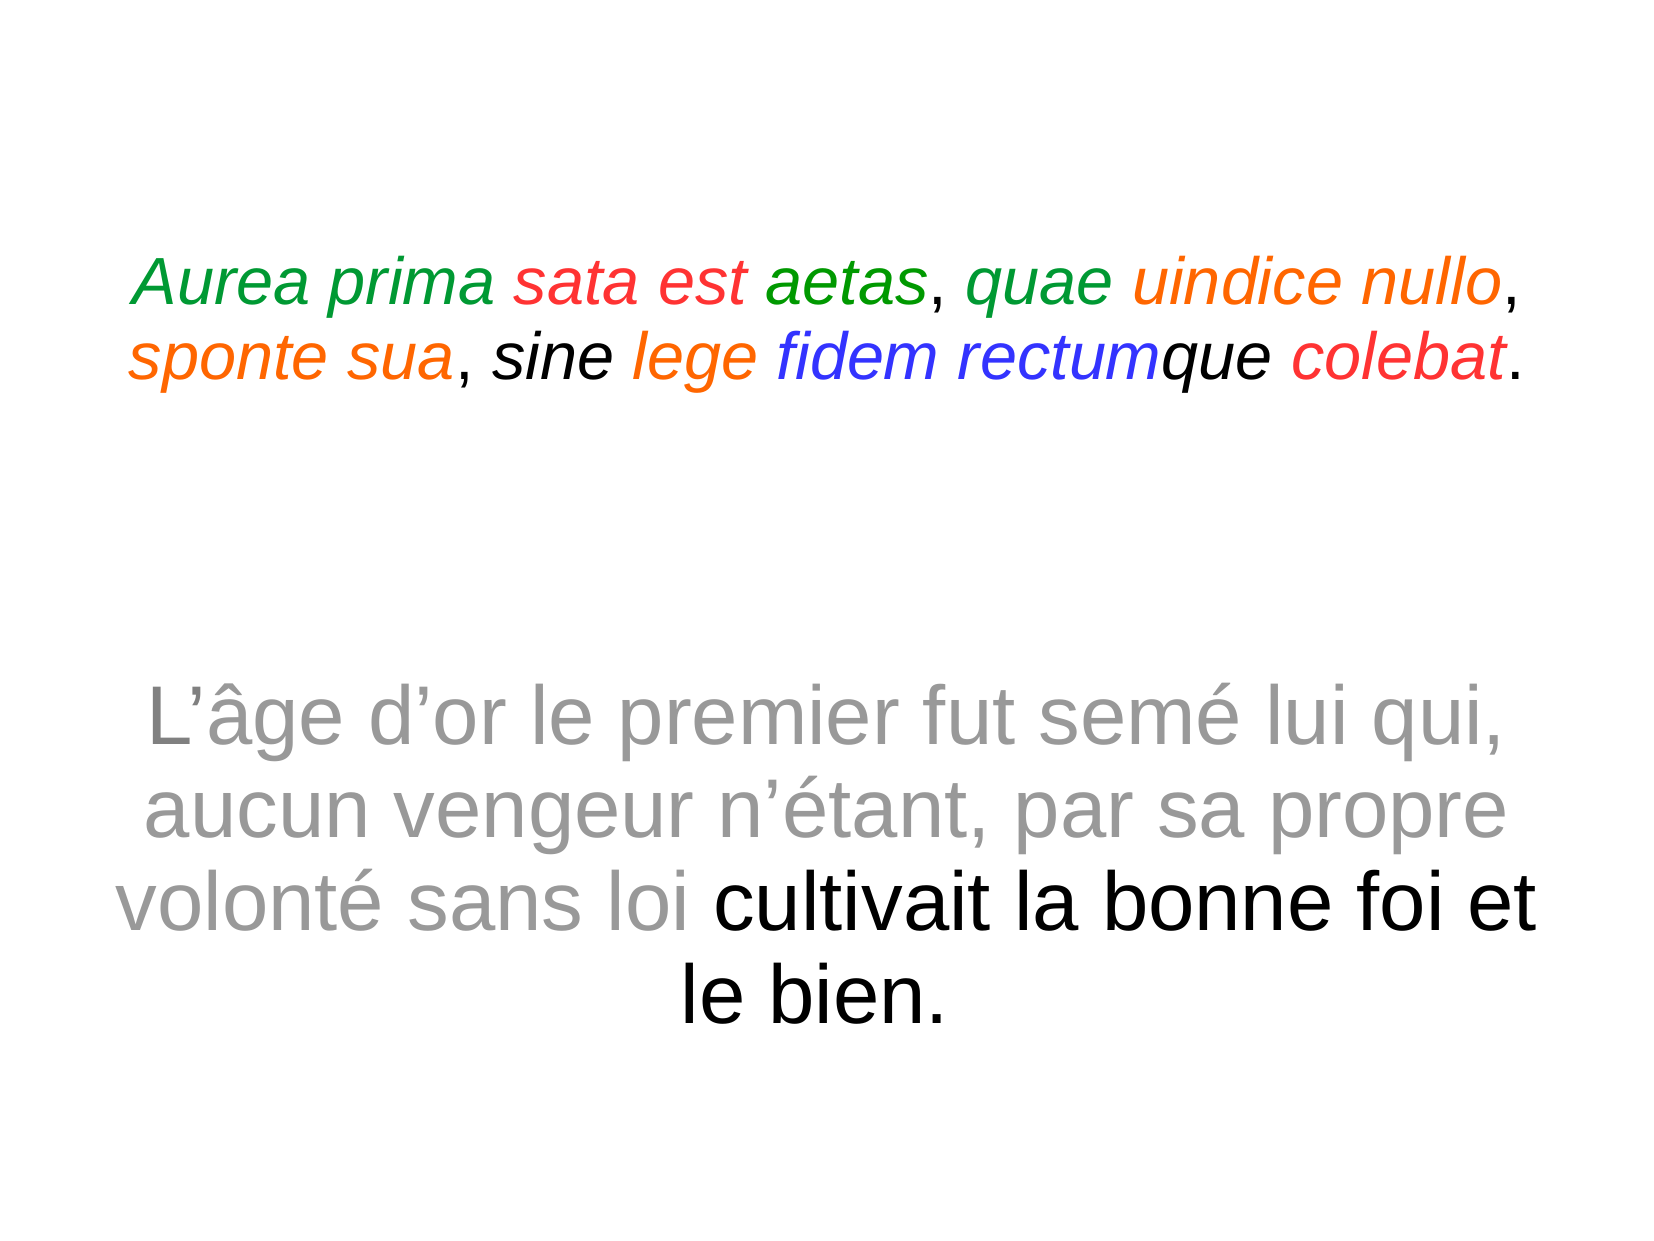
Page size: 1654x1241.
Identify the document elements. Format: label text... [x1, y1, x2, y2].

title Aurea prima sata est aetas, quae uindice nullo, sponte sua, sine lege fidem rectumque colebat. [47, 35, 1607, 603]
subtitle L’âge d’or le premier fut semé lui qui, aucun vengeur n’étant, par sa propre volonté sans loi cultivait la bonne foi et le bien. [82, 602, 1571, 1109]
